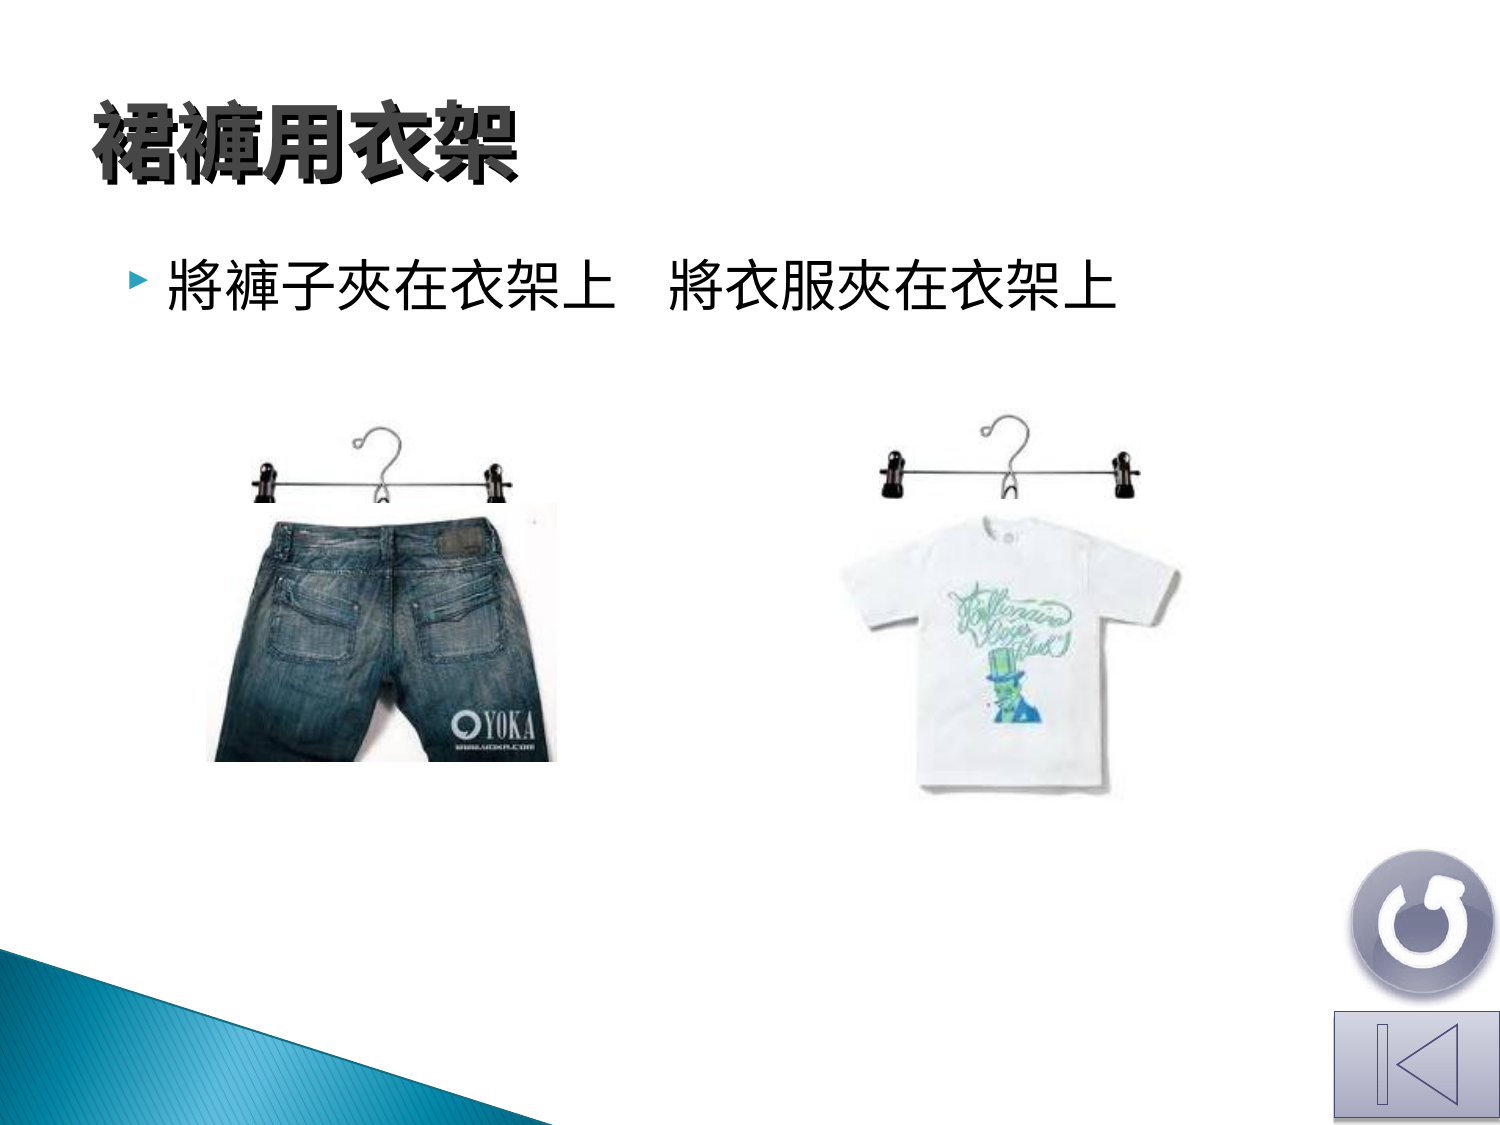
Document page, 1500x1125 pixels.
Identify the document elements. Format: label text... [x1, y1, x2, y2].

text_box [1334, 1011, 1500, 1118]
picture [776, 408, 1245, 811]
list 將褲子夾在衣架上 將衣服夾在衣架上 [75, 243, 1426, 986]
picture [1341, 847, 1500, 1010]
title 裙褲用衣架 [75, 45, 1426, 233]
picture [206, 420, 557, 762]
